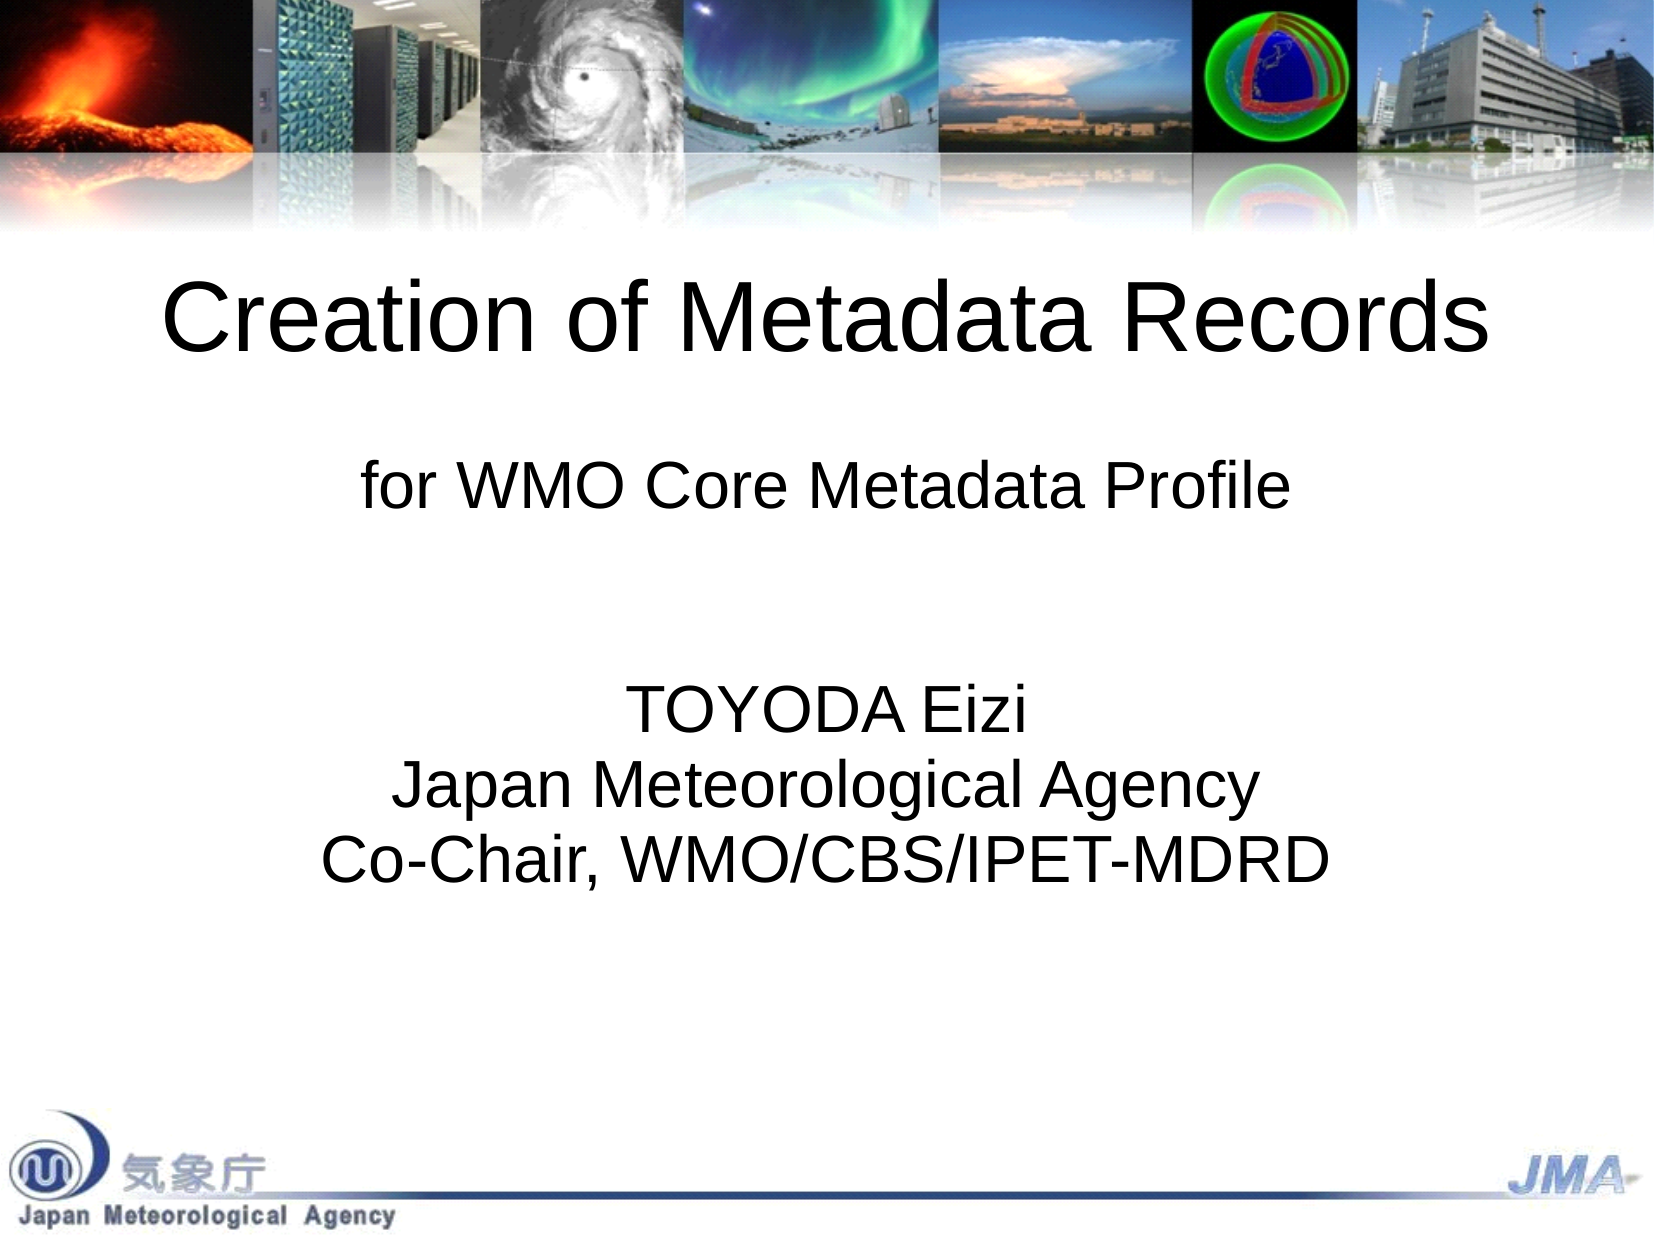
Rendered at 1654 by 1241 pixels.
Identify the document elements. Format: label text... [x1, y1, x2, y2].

subtitle Creation of Metadata Records for WMO Core Metadata Profile TOYODA Eizi Japan Meteorological Agency Co-Chair, WMO/CBS/IPET-MDRD [82, 49, 1571, 1109]
picture [0, 0, 1654, 310]
picture [1, 1108, 1654, 1241]
